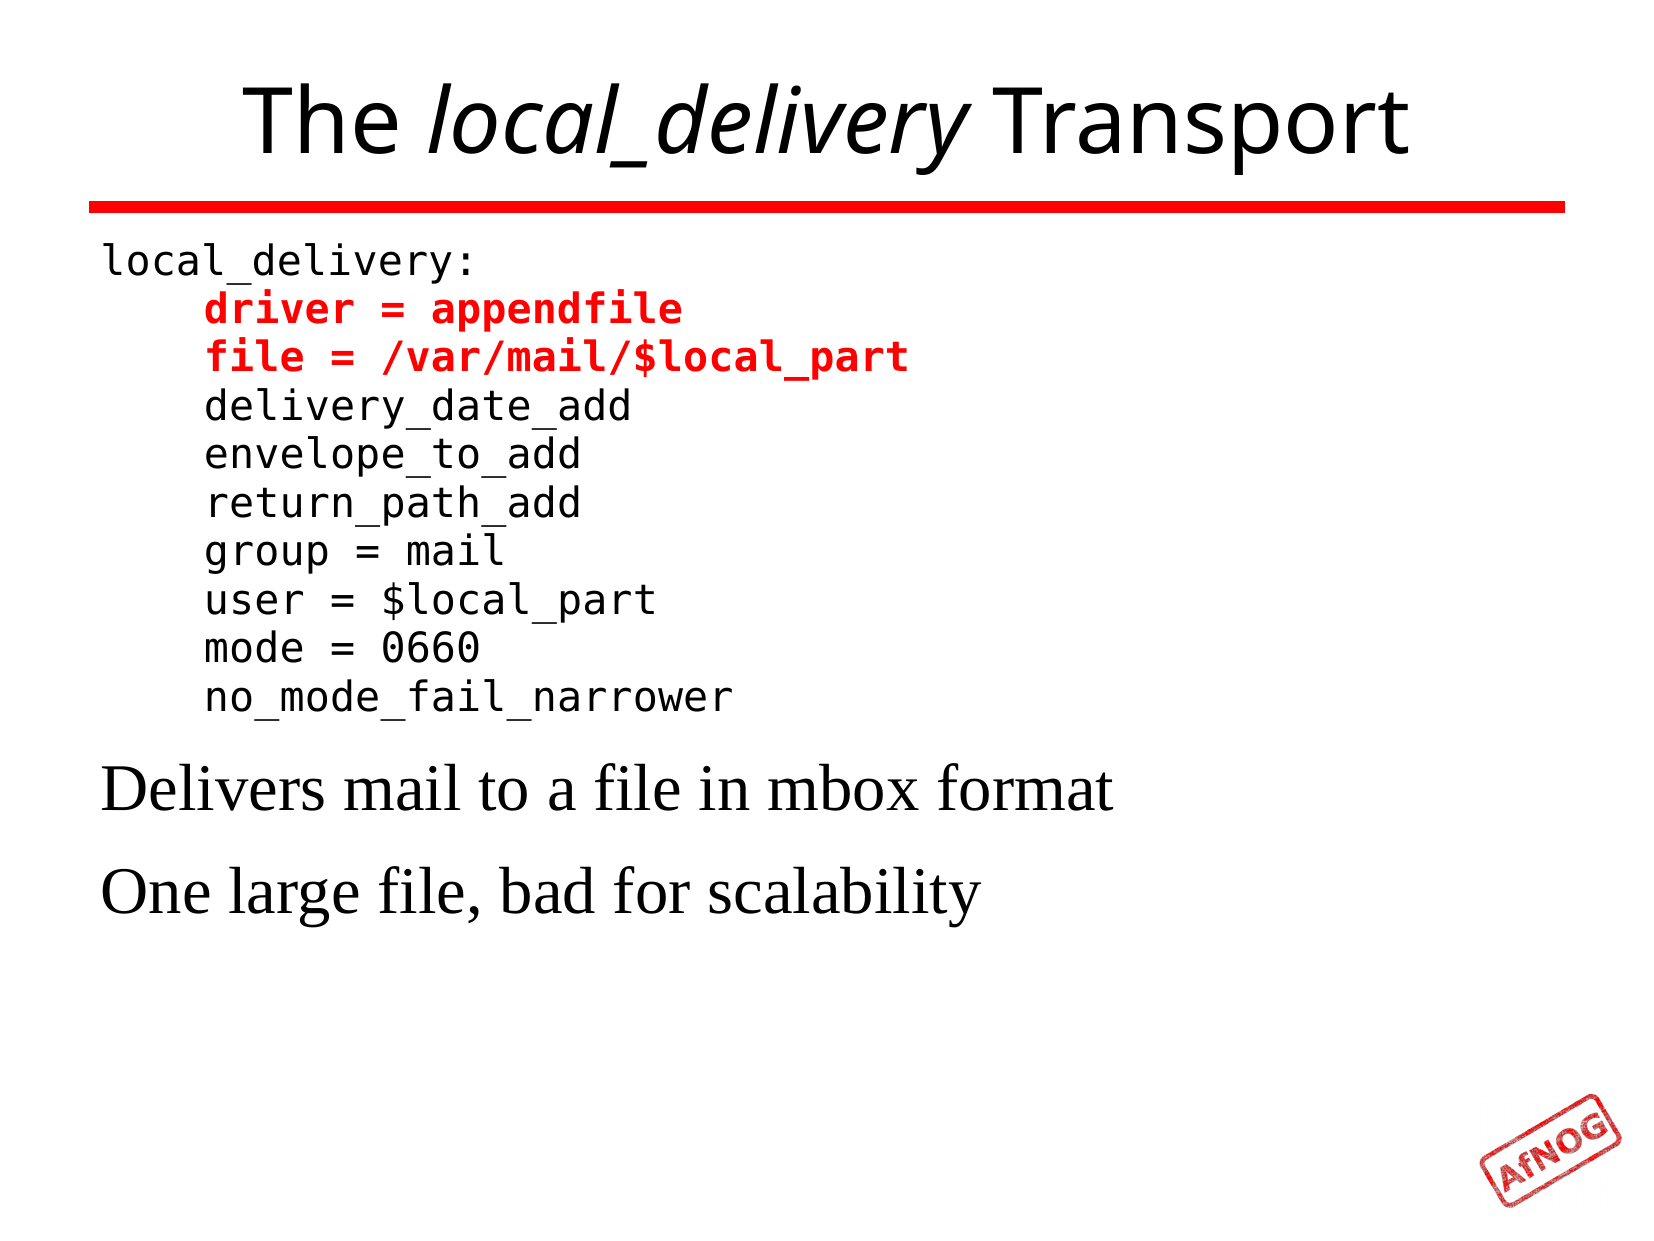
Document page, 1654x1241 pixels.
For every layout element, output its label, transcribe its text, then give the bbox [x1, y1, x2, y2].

picture [1476, 1090, 1625, 1211]
title The local_delivery Transport [88, 29, 1565, 207]
list local_delivery: driver = appendfile file = /var/mail/$local_part delivery_date_add envelope_to_add return_path_add group = mail user = $local_part mode = 0660 no_mode_fail_narrower Delivers mail to a file in mbox format One large file, bad for scalability [82, 236, 1571, 1123]
